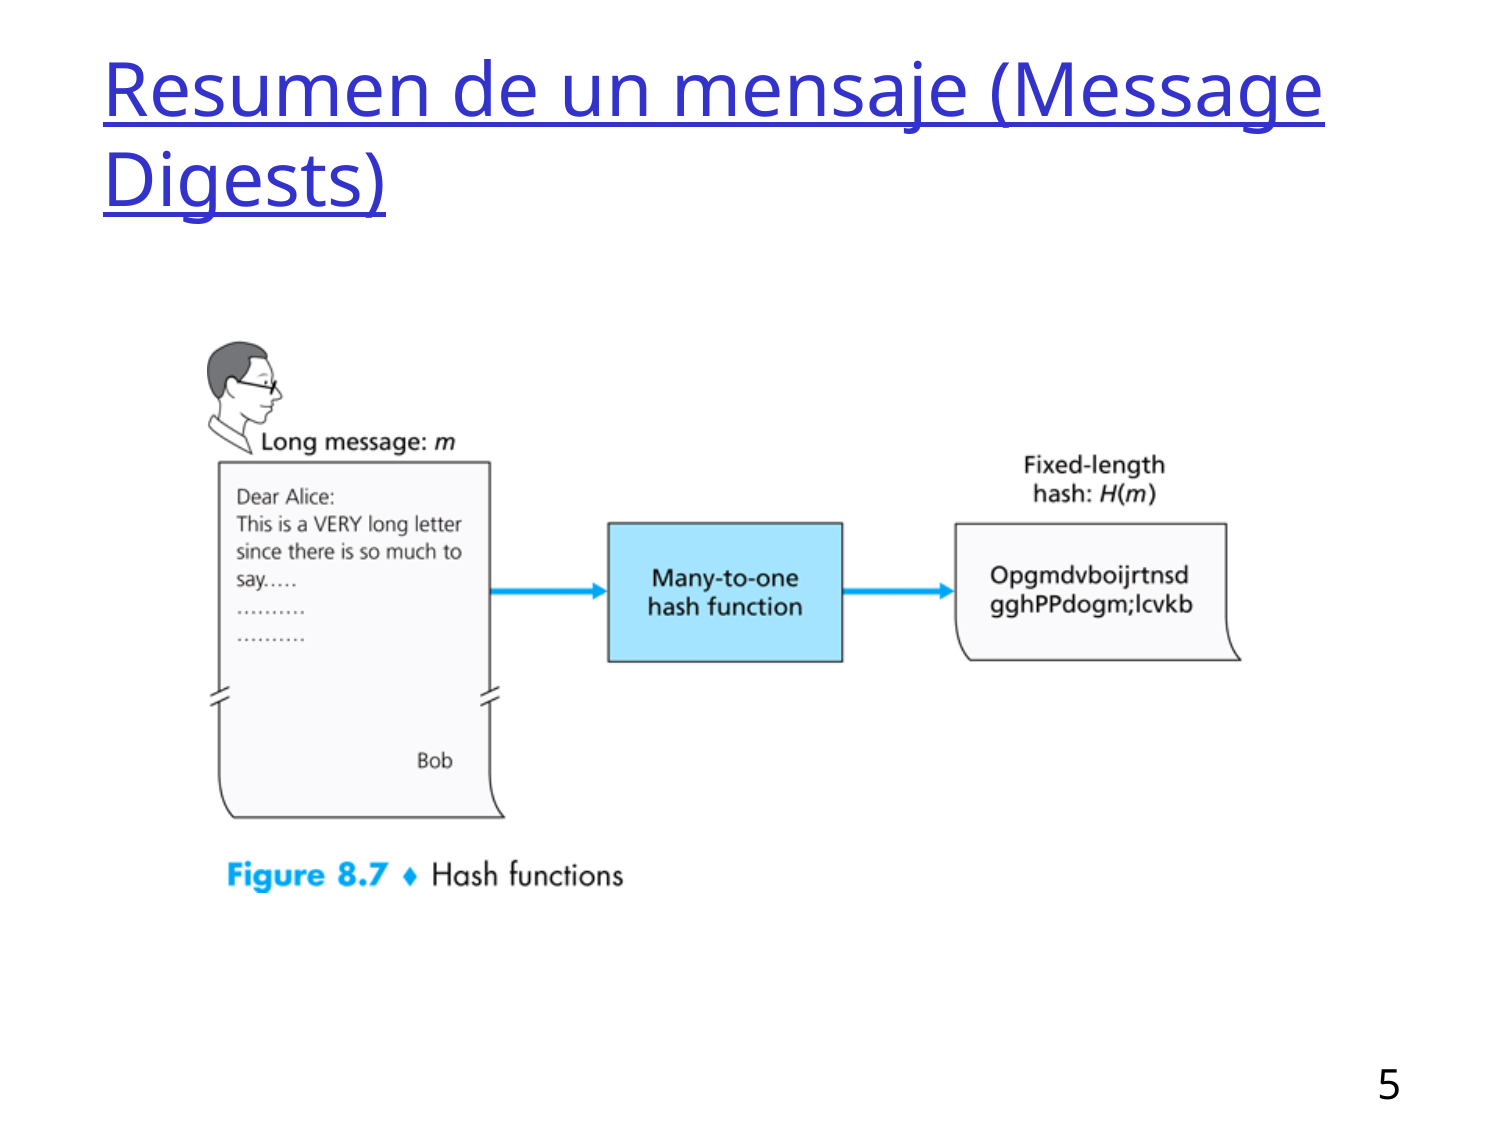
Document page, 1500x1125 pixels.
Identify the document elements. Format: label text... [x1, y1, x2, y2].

picture [207, 339, 1248, 893]
title Resumen de un mensaje (Message Digests) [87, 16, 1363, 247]
picture [259, 874, 266, 881]
